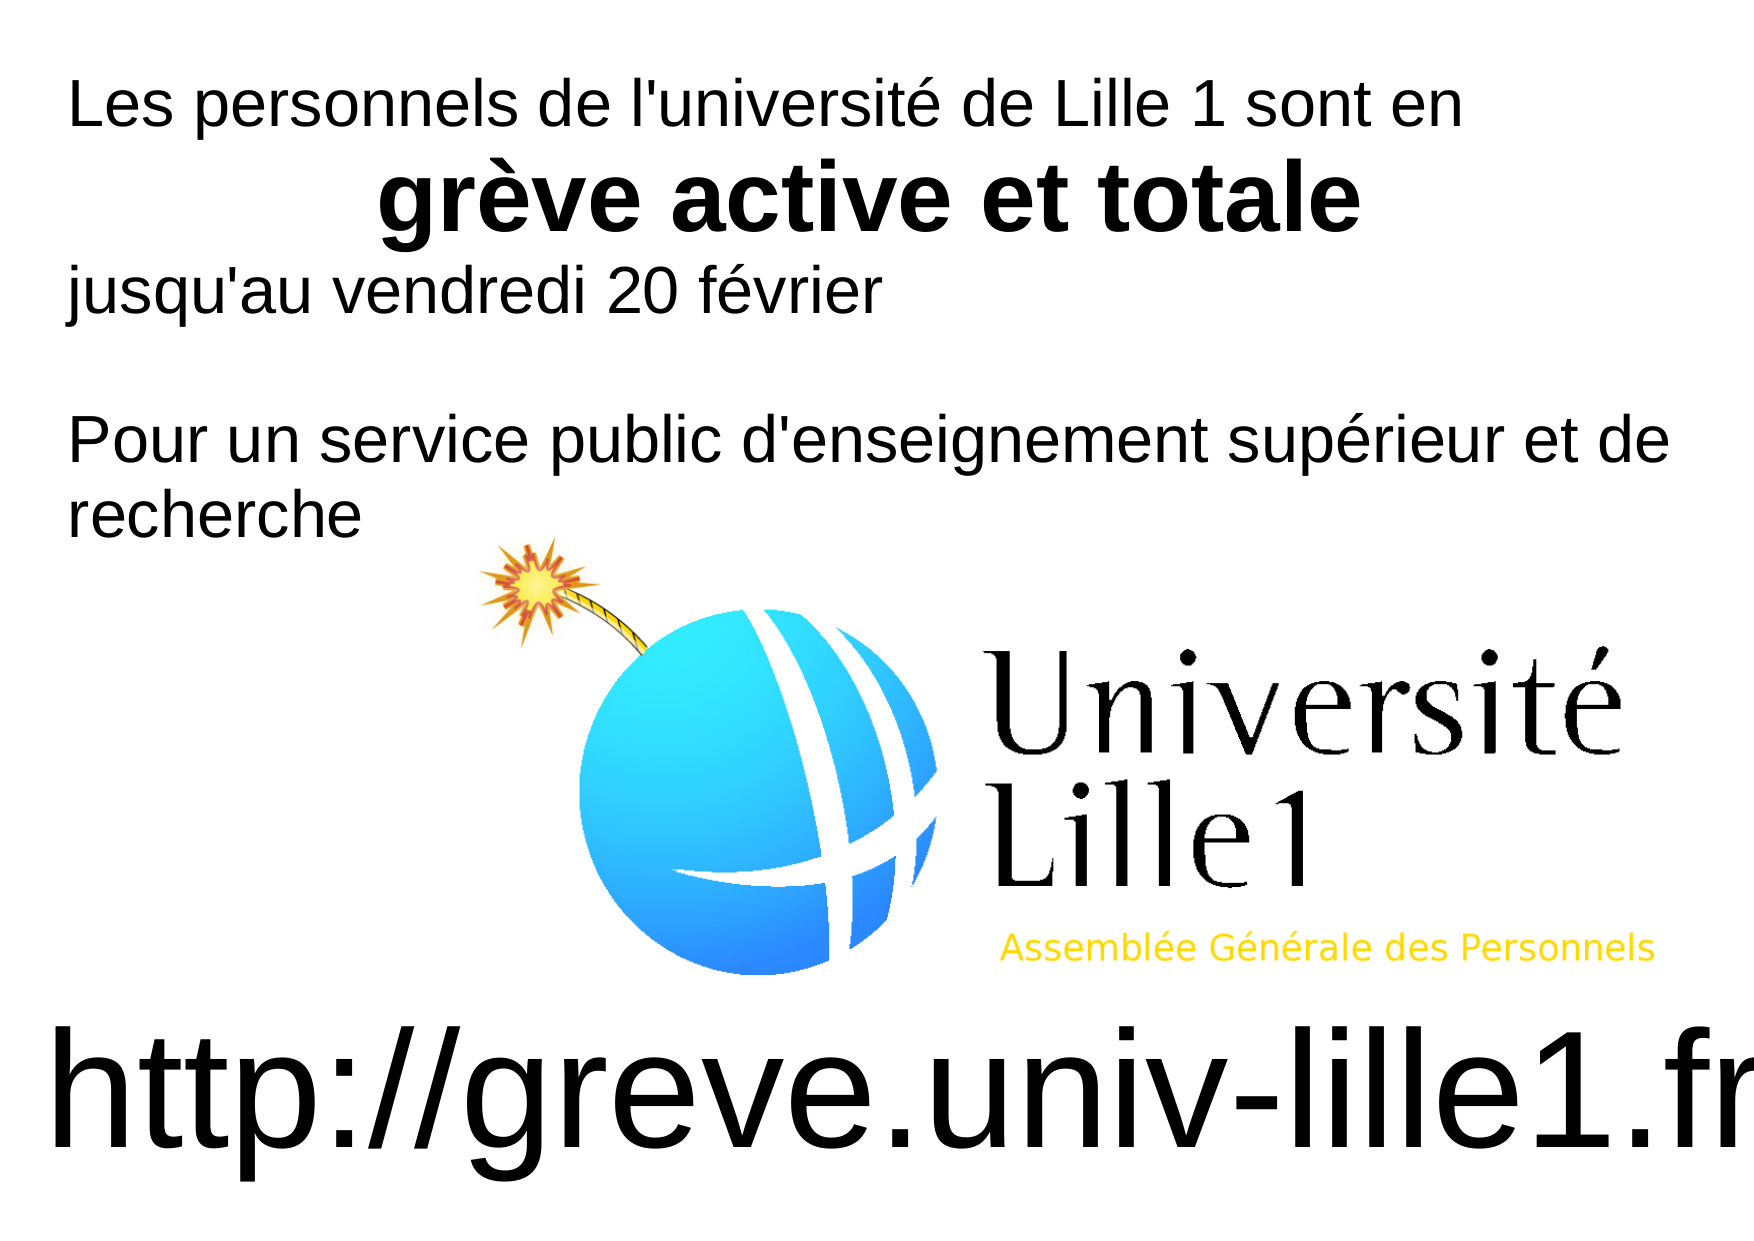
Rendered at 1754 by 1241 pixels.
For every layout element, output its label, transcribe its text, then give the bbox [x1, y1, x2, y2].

text_box http://greve.univ-lille1.fr [29, 989, 1754, 1191]
text_box Les personnels de l'université de Lille 1 sont en grève active et totale jusqu'au vendredi 20 février Pour un service public d'enseignement supérieur et de recherche [53, 59, 1689, 616]
picture [472, 616, 1654, 975]
